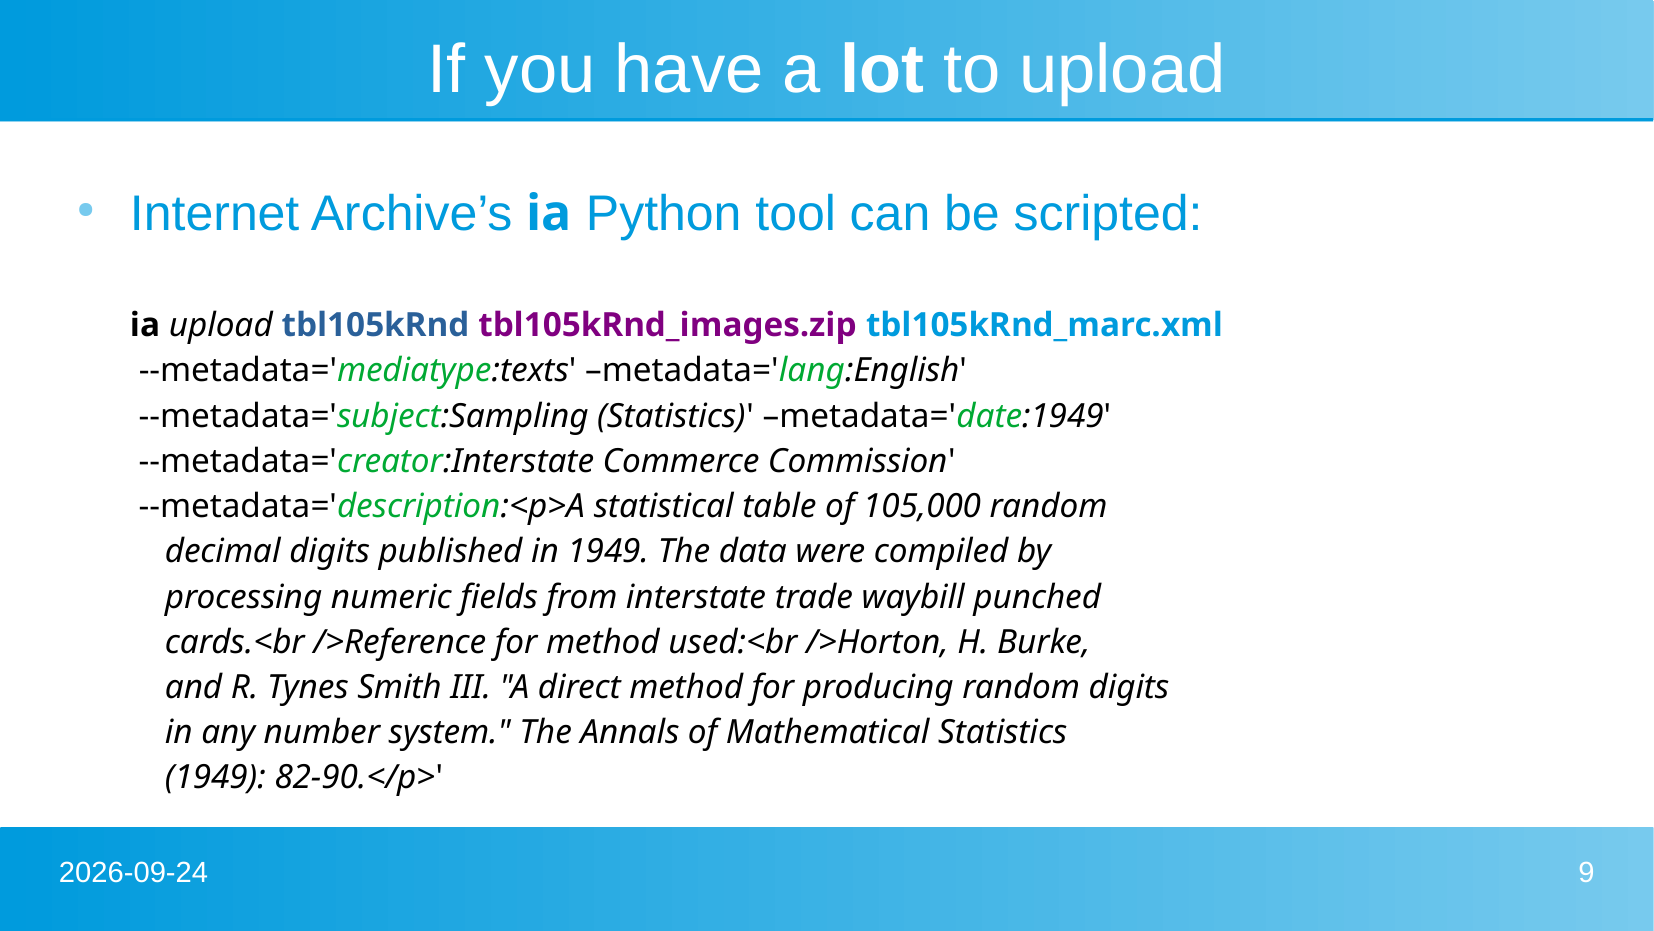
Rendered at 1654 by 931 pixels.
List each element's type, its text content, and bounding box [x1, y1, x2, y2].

title If you have a lot to upload [59, 29, 1595, 108]
list Internet Archive’s ia Python tool can be scripted: ia upload tbl105kRnd tbl105kRnd_images.zip tbl105kRnd_marc.xml --metadata='mediatype:texts' –metadata='lang:English' --metadata='subject:Sampling (Statistics)' –metadata='date:1949' --metadata='creator:Interstate Commerce Commission' --metadata='description:<p>A statistical table of 105,000 random decimal digits published in 1949. The data were compiled by processing numeric fields from interstate trade waybill punched cards.<br />Reference for method used:<br />Horton, H. Burke, and R. Tynes Smith III. "A direct method for producing random digits in any number system." The Annals of Mathematical Statistics (1949): 82-90.</p>' [59, 177, 1595, 768]
